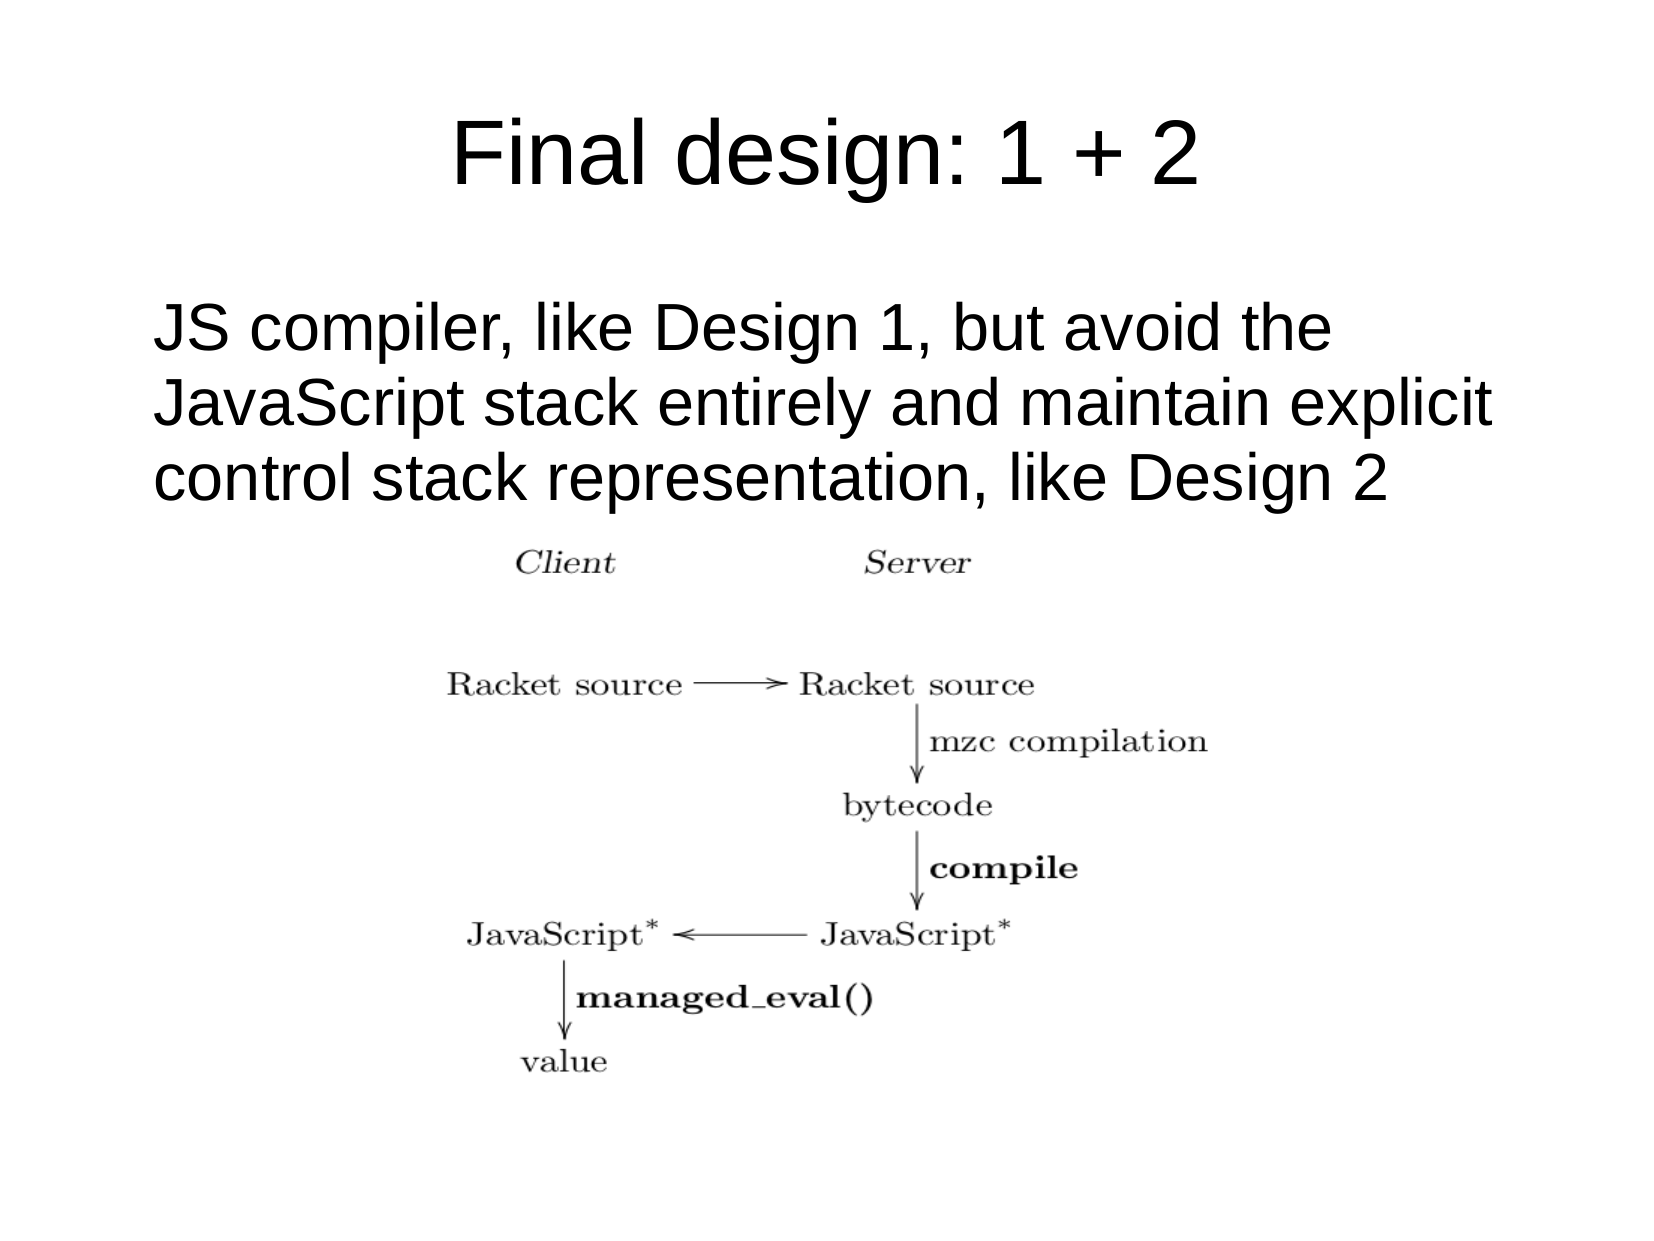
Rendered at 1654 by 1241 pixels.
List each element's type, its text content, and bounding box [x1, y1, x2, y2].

title Final design: 1 + 2 [82, 56, 1571, 250]
list JS compiler, like Design 1, but avoid the JavaScript stack entirely and maintain explicit control stack representation, like Design 2 [82, 290, 1571, 1109]
picture [412, 524, 1238, 1088]
